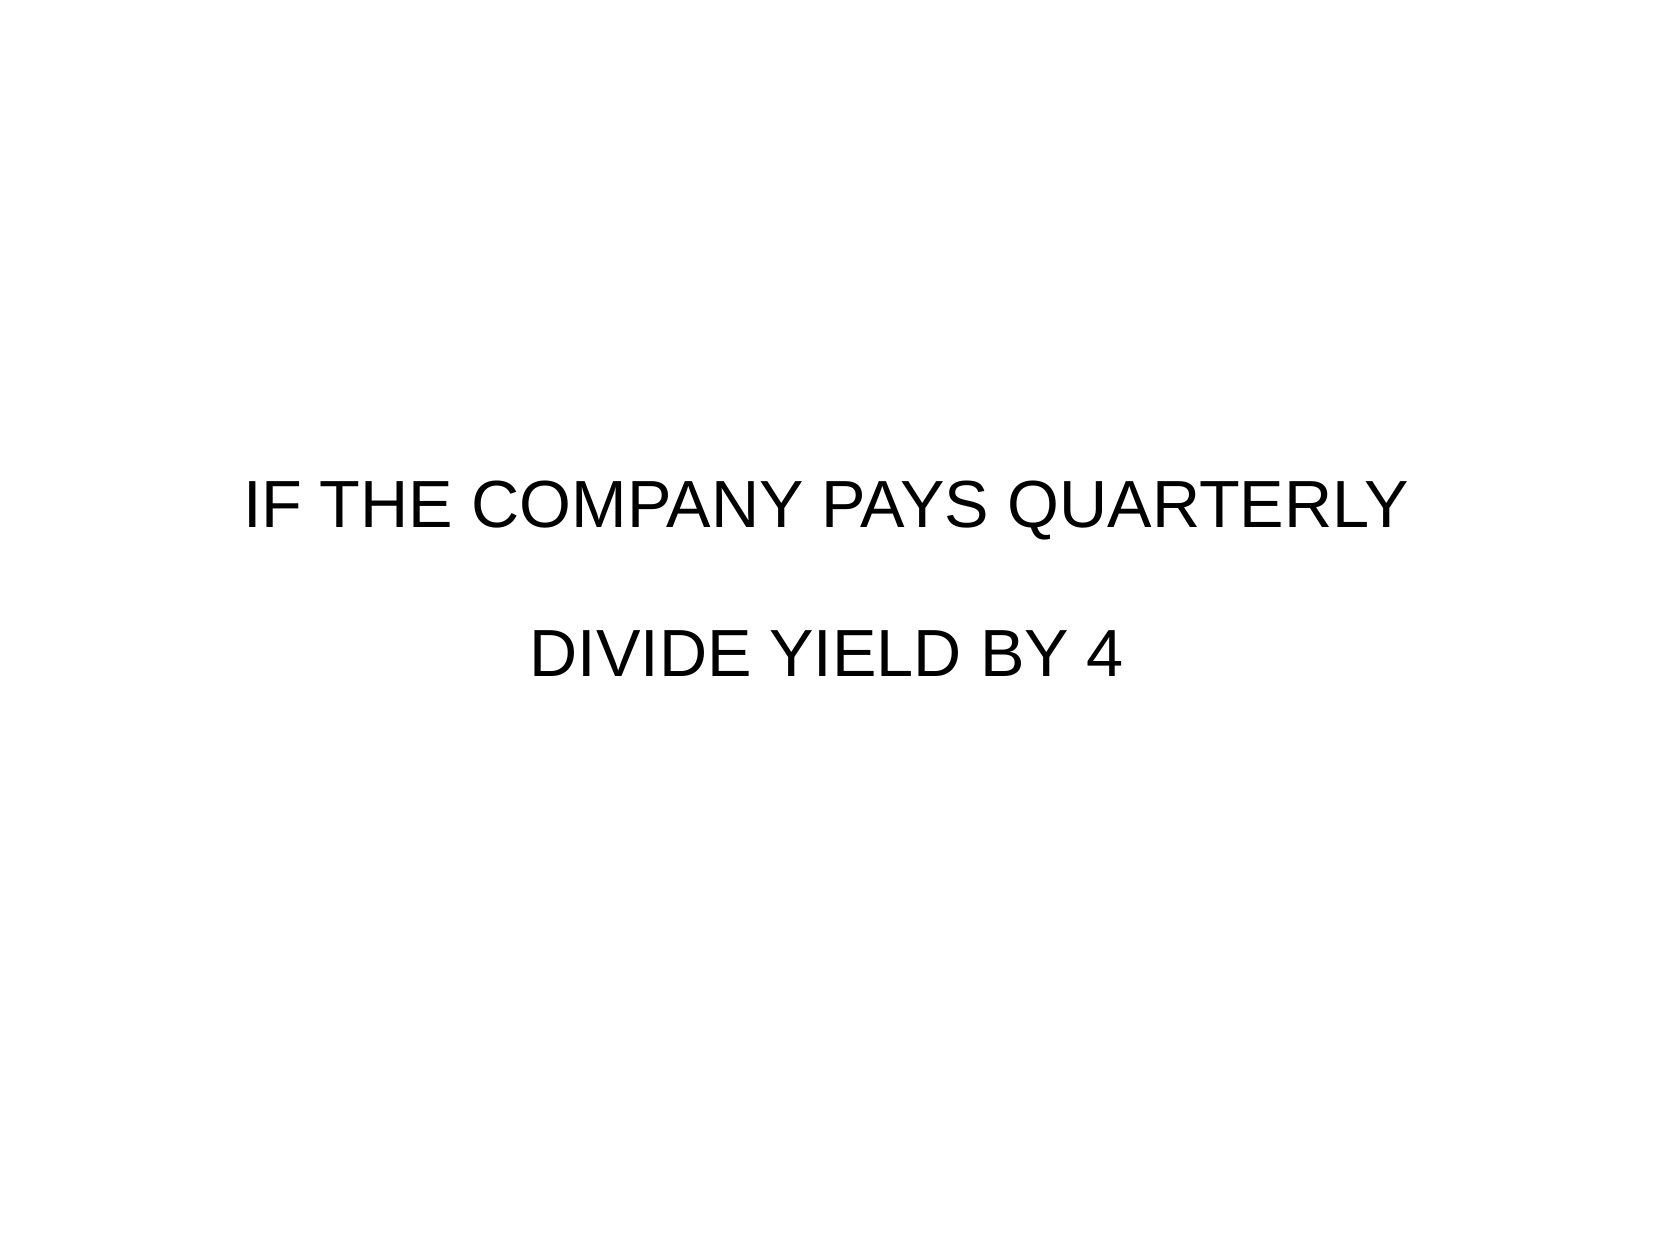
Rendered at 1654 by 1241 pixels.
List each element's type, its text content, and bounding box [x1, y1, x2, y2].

subtitle IF THE COMPANY PAYS QUARTERLY DIVIDE YIELD BY 4 [82, 49, 1571, 1109]
